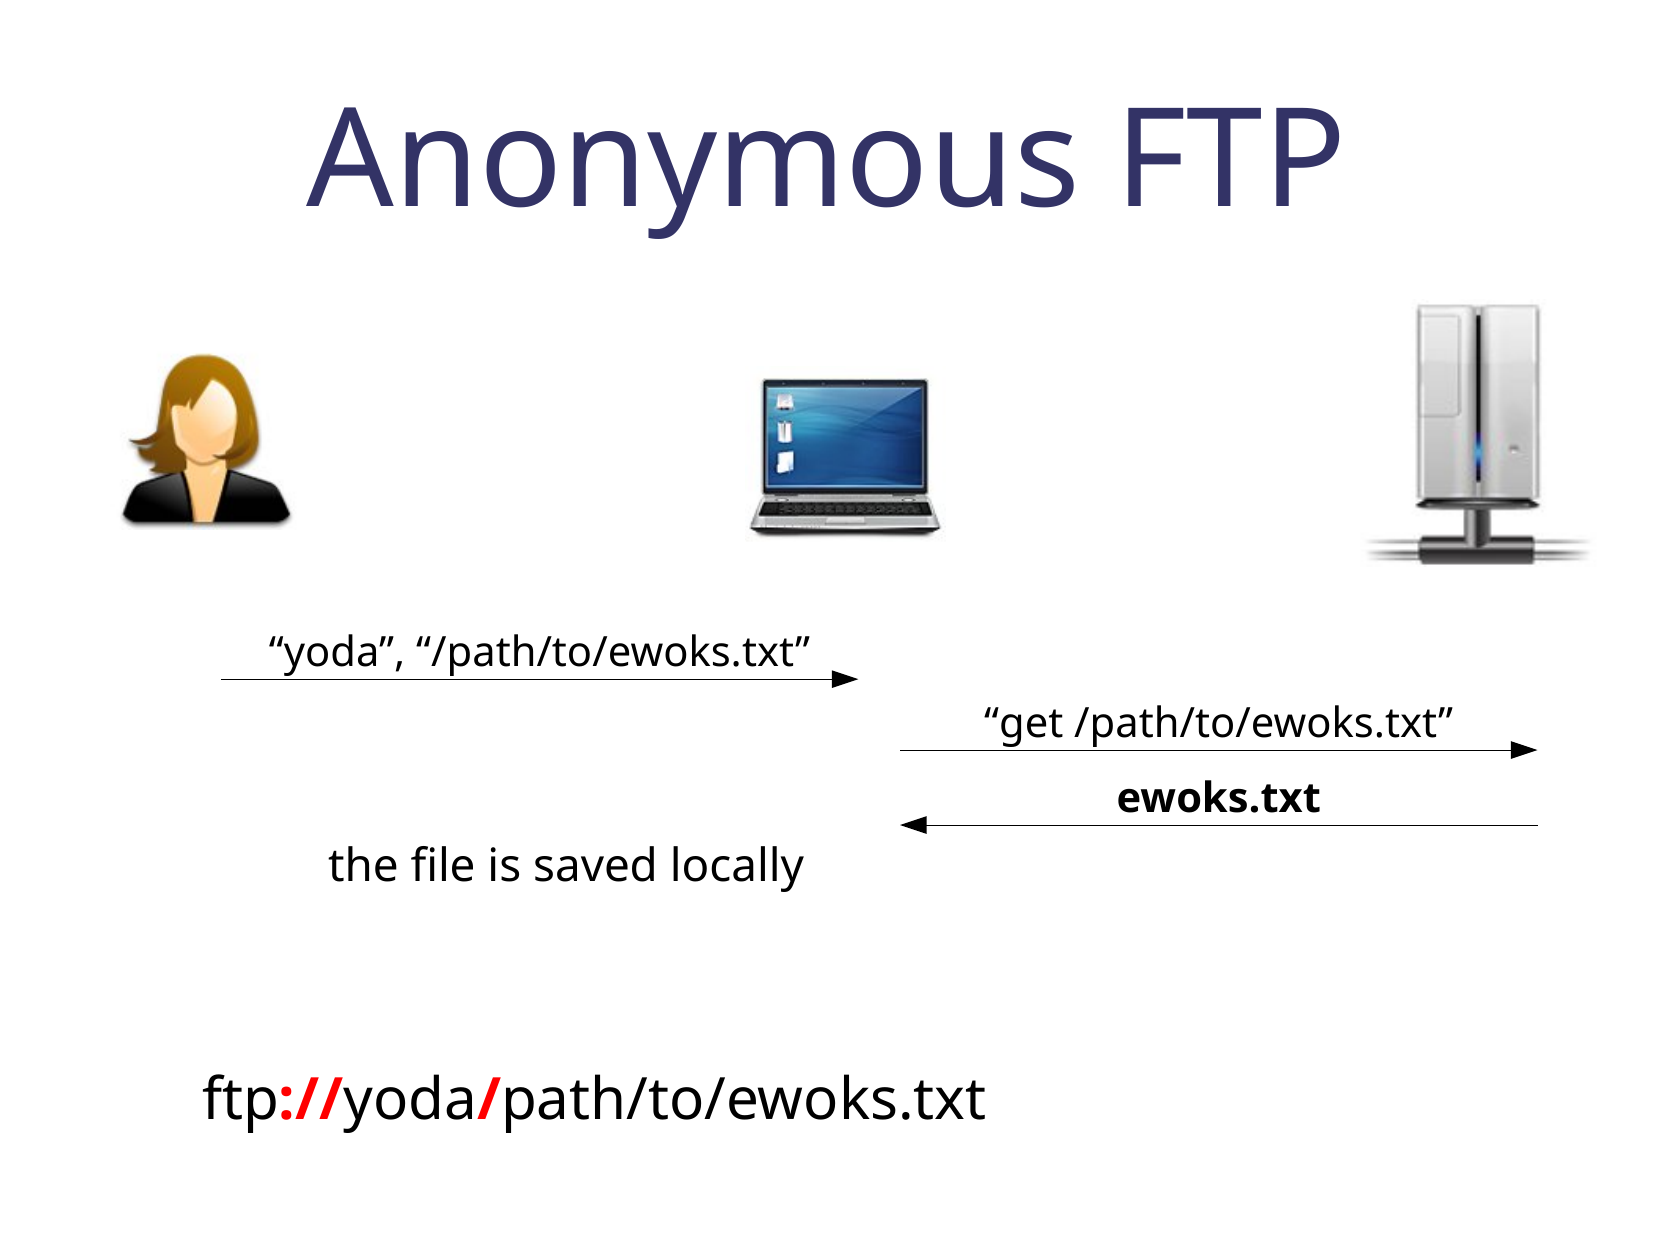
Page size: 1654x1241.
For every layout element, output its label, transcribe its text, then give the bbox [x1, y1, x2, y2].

text_box the file is saved locally [313, 825, 863, 896]
picture [108, 329, 309, 530]
title Anonymous FTP [82, 56, 1571, 250]
picture [745, 366, 946, 567]
text_box ftp://yoda/path/to/ewoks.txt [187, 1050, 1109, 1136]
picture [1345, 299, 1613, 567]
